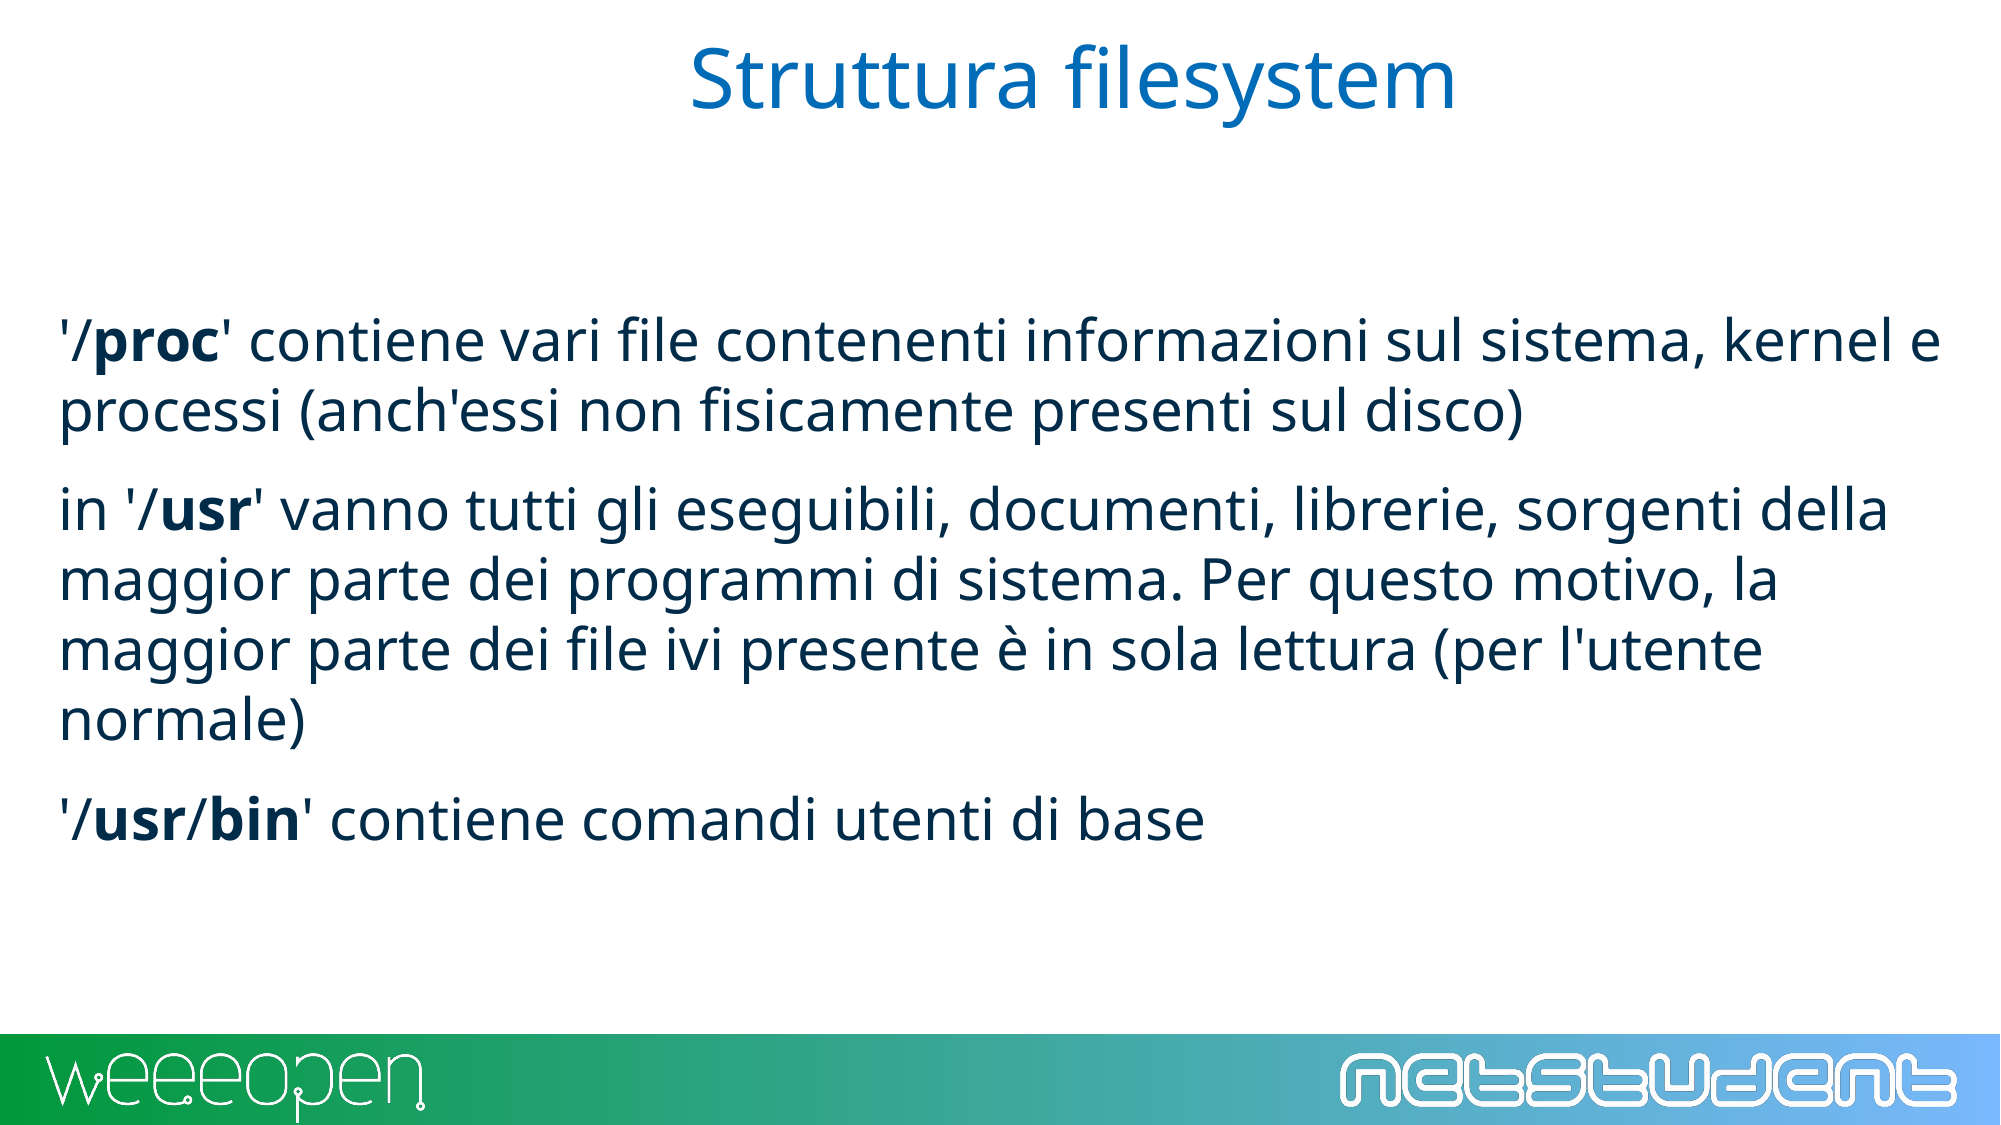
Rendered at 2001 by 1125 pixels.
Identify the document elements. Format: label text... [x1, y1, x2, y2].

picture [1340, 1053, 1957, 1107]
picture [45, 1053, 425, 1123]
title Struttura filesystem [43, 29, 1959, 247]
list '/proc' contiene vari file contenenti informazioni sul sistema, kernel e processi (anch'essi non fisicamente presenti sul disco) in '/usr' vanno tutti gli eseguibili, documenti, librerie, sorgenti della maggior parte dei programmi di sistema. Per questo motivo, la maggior parte dei file ivi presente è in sola lettura (per l'utente normale) '/usr/bin' contiene comandi utenti di base [43, 295, 1959, 1010]
